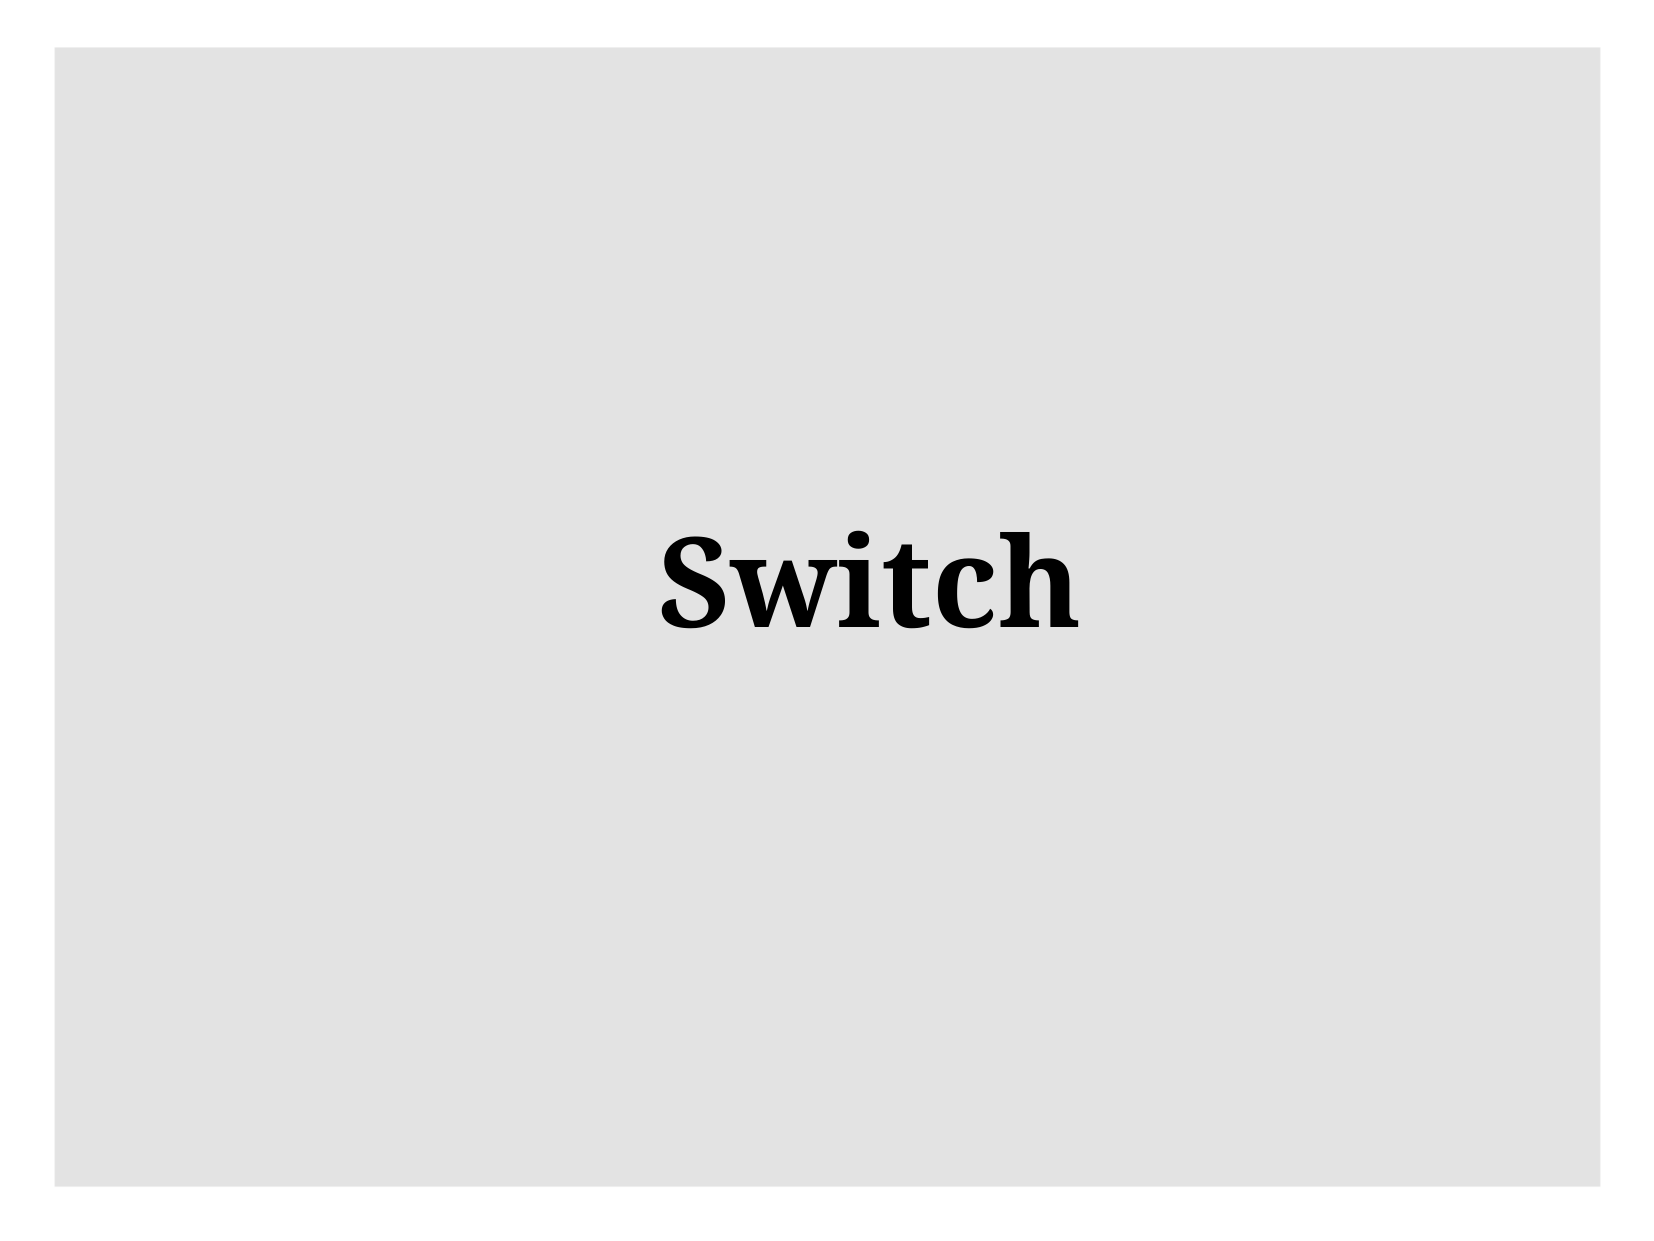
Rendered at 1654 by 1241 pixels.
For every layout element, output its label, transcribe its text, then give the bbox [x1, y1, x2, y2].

picture [0, 0, 1654, 1241]
subtitle Switch [82, 49, 1571, 1109]
